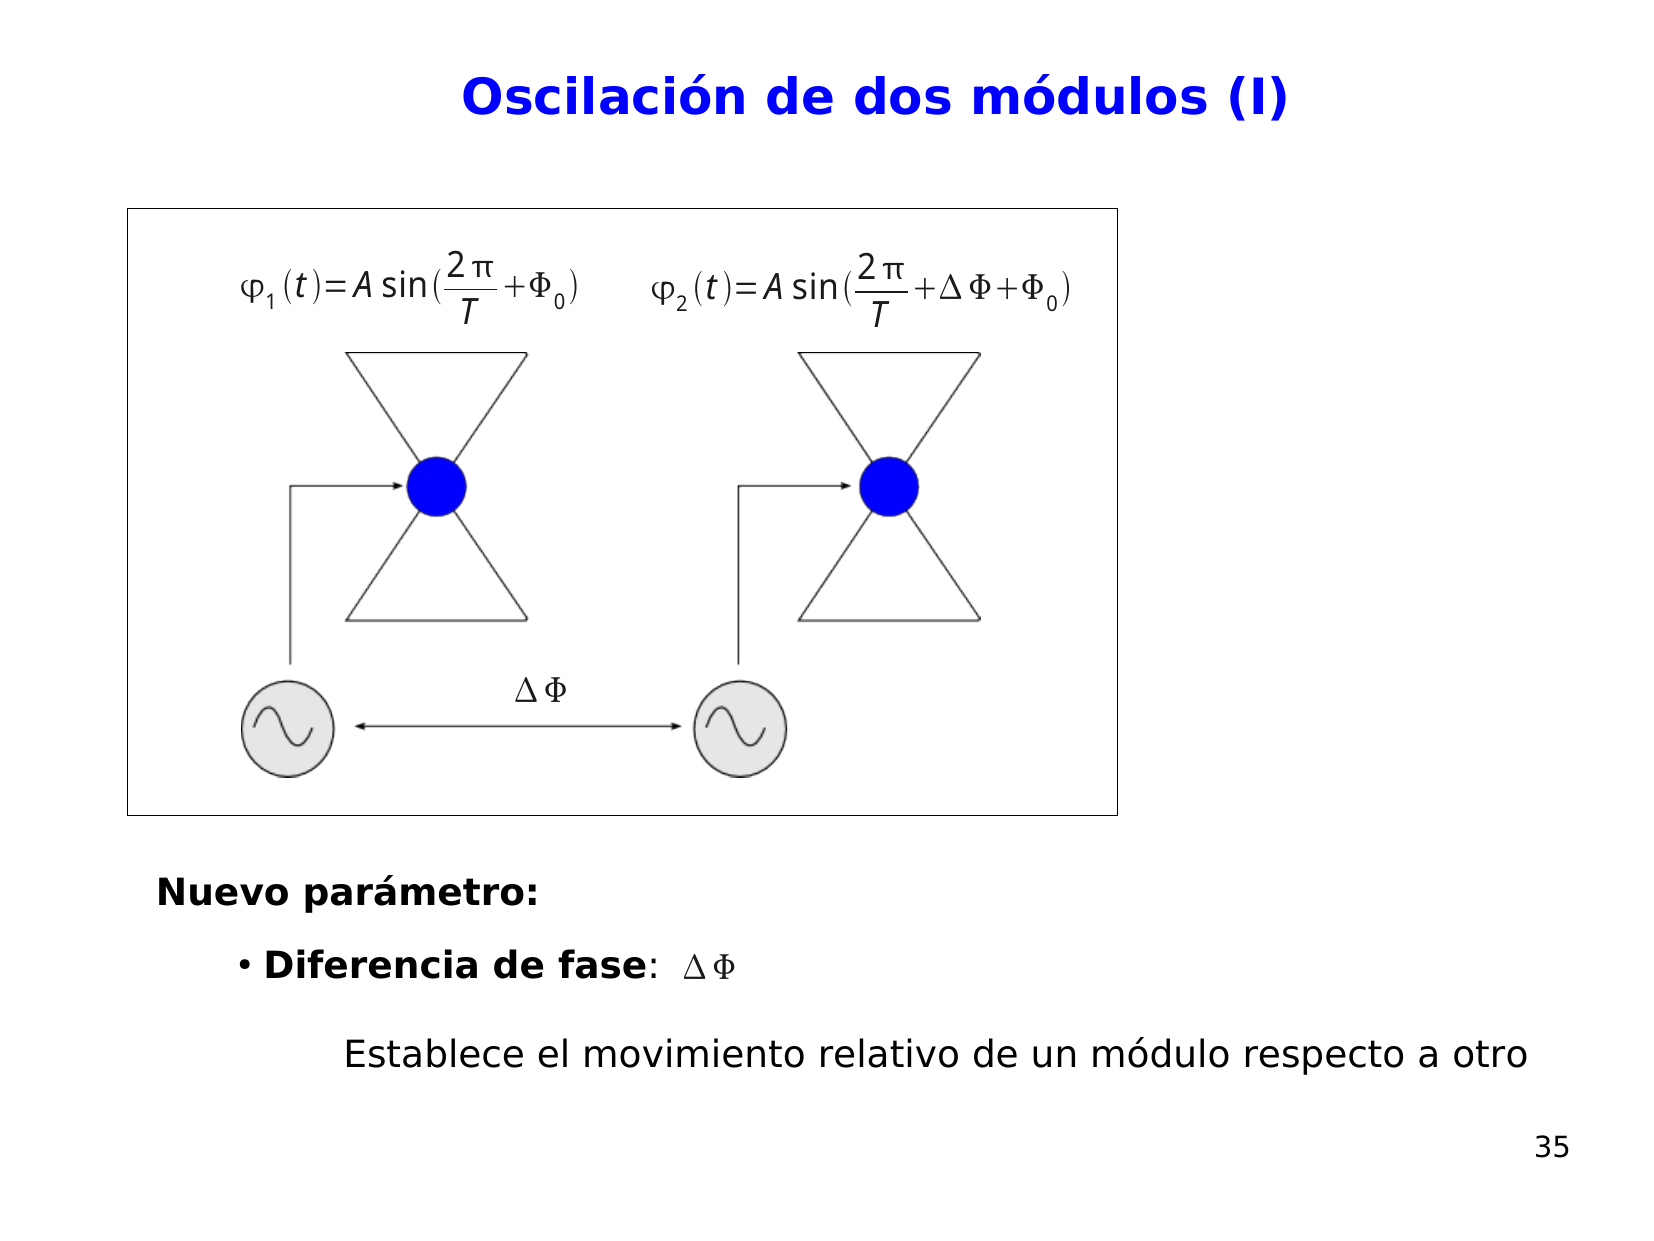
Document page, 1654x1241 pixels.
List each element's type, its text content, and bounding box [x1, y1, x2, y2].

chart [642, 245, 1079, 336]
picture [241, 352, 981, 778]
text_box Nuevo parámetro: [141, 863, 556, 922]
text_box Establece el movimiento relativo de un módulo respecto a otro [328, 1025, 1545, 1085]
text_box Diferencia de fase: [223, 936, 676, 995]
chart [231, 243, 587, 334]
chart [506, 668, 576, 711]
chart [674, 945, 744, 988]
text_box Oscilación de dos módulos (I) [446, 60, 1306, 134]
